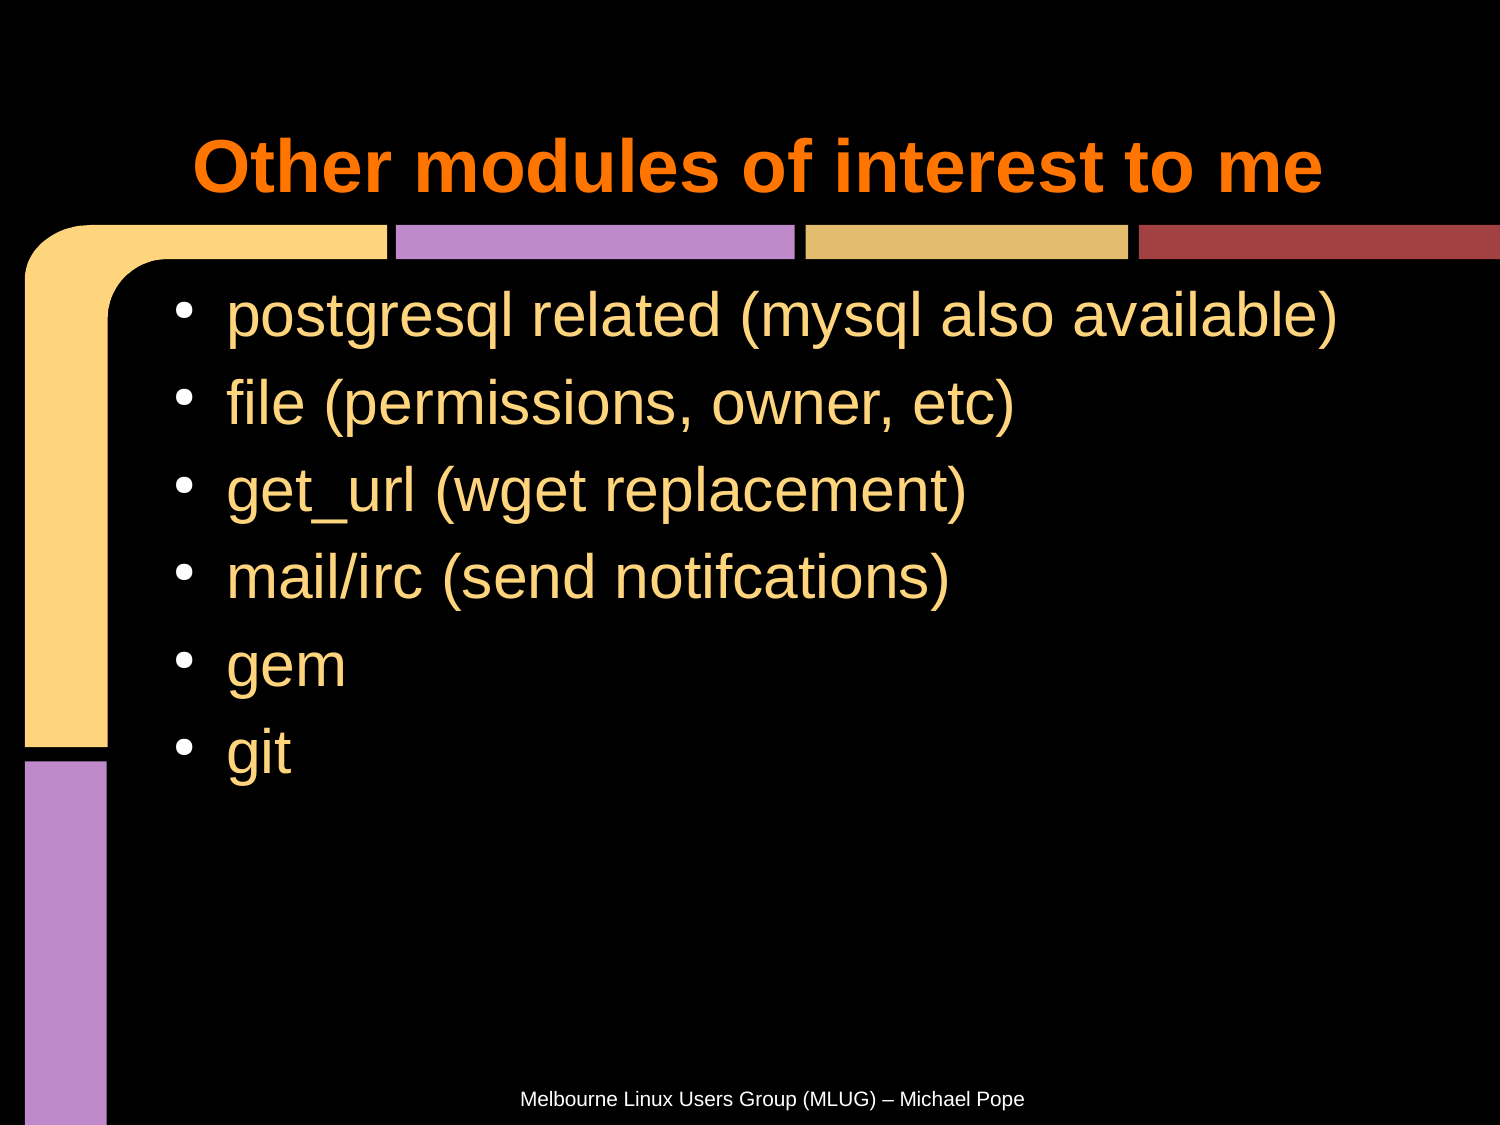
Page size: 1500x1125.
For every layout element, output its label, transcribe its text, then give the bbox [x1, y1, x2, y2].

list postgresql related (mysql also available) file (permissions, owner, etc) get_url (wget replacement) mail/irc (send notifcations) gem git [140, 259, 1425, 1078]
title Other modules of interest to me [140, 35, 1425, 223]
